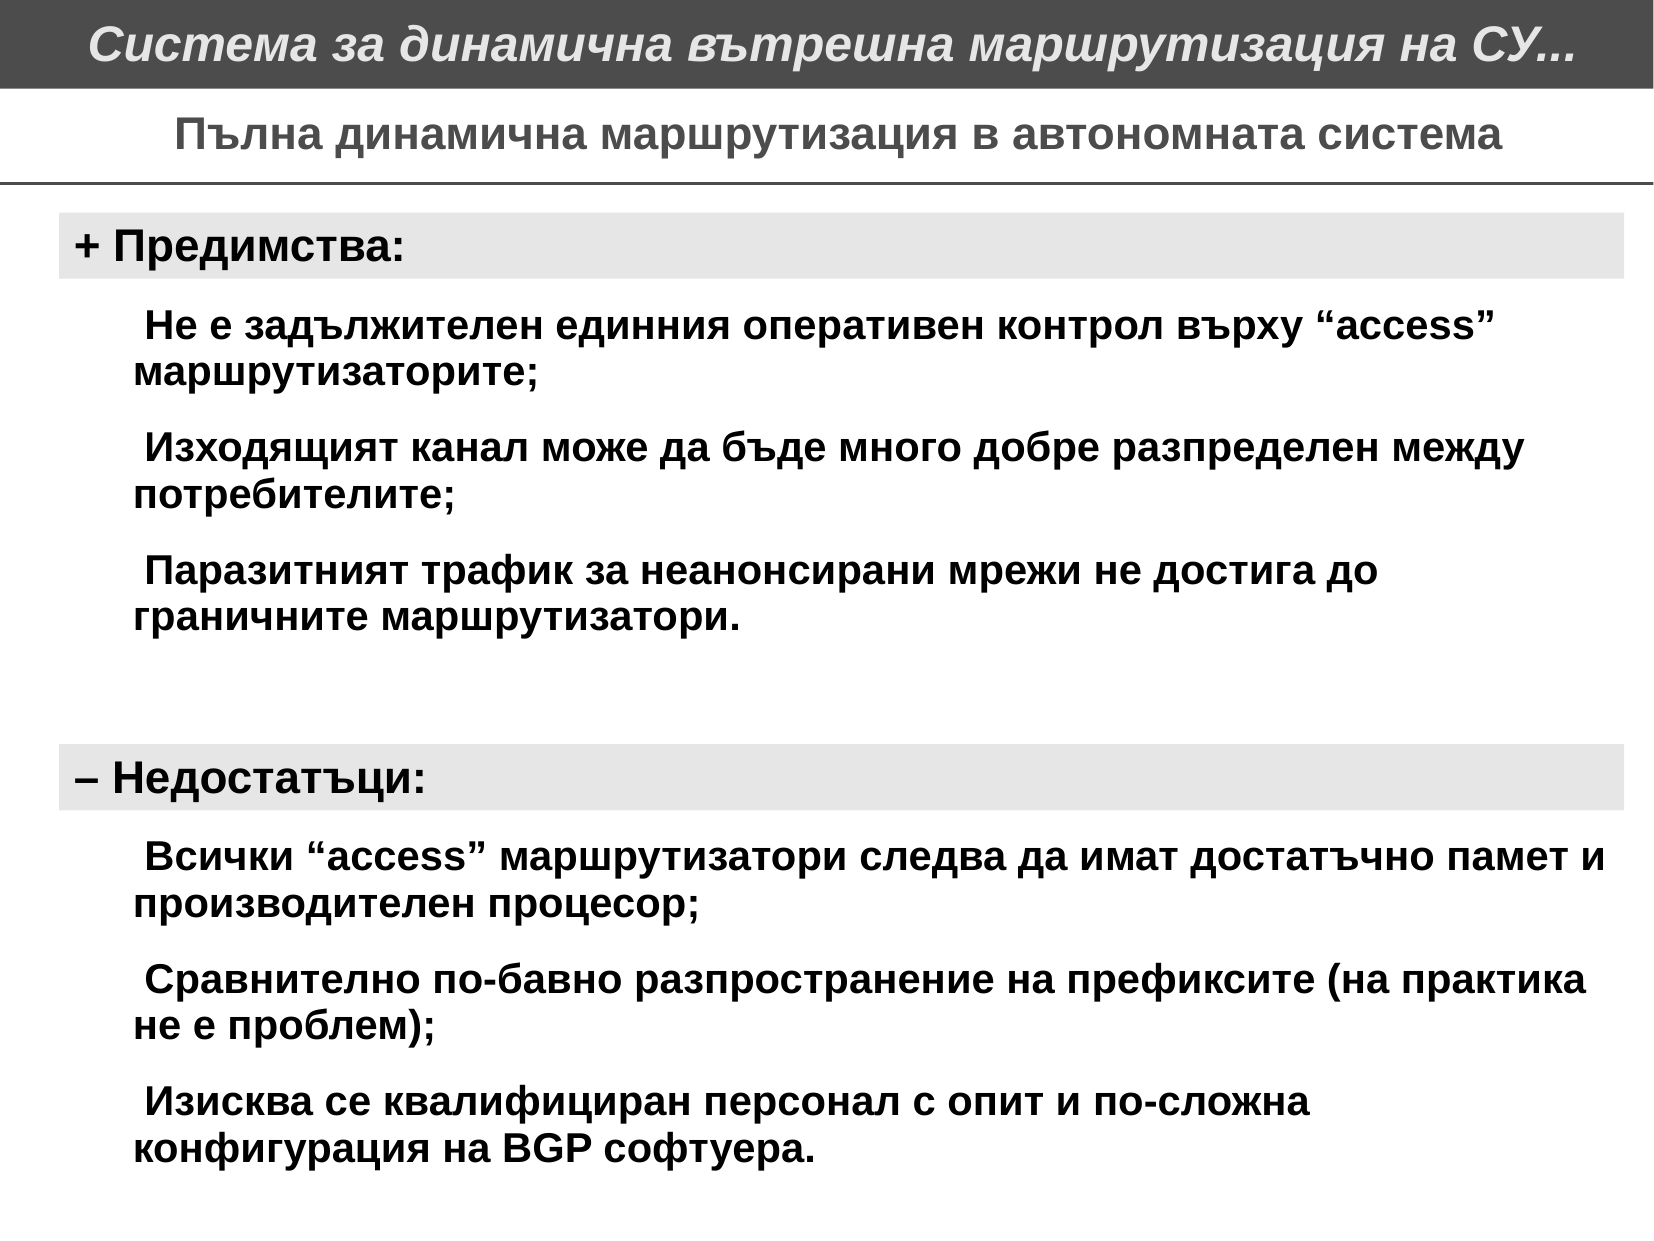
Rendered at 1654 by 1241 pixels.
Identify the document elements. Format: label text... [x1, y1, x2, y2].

text_box Всички “access” маршрутизатори следва да имат достатъчно памет и производителен процесор; Сравнително по-бавно разпространение на префиксите (на практика не е проблем); Изисква се квалифициран персонал с опит и по-сложна конфигурация на BGP софтуера. [118, 825, 1625, 1179]
text_box Пълна динамична маршрутизация в автономната система [159, 100, 1520, 167]
text_box + Предимства: [59, 212, 1625, 279]
text_box [0, 0, 1654, 89]
text_box – Недостатъци: [59, 744, 1625, 811]
text_box Не е задължителен единния оперативен контрол върху “access” маршрутизаторите; Изходящият канал може да бъде много добре разпределен между потребителите; Паразитният трафик за неанонсирани мрежи не достига до граничните маршрутизатори. [118, 294, 1625, 647]
text_box Система за динамична вътрешна маршрутизация на СУ... [72, 8, 1594, 80]
